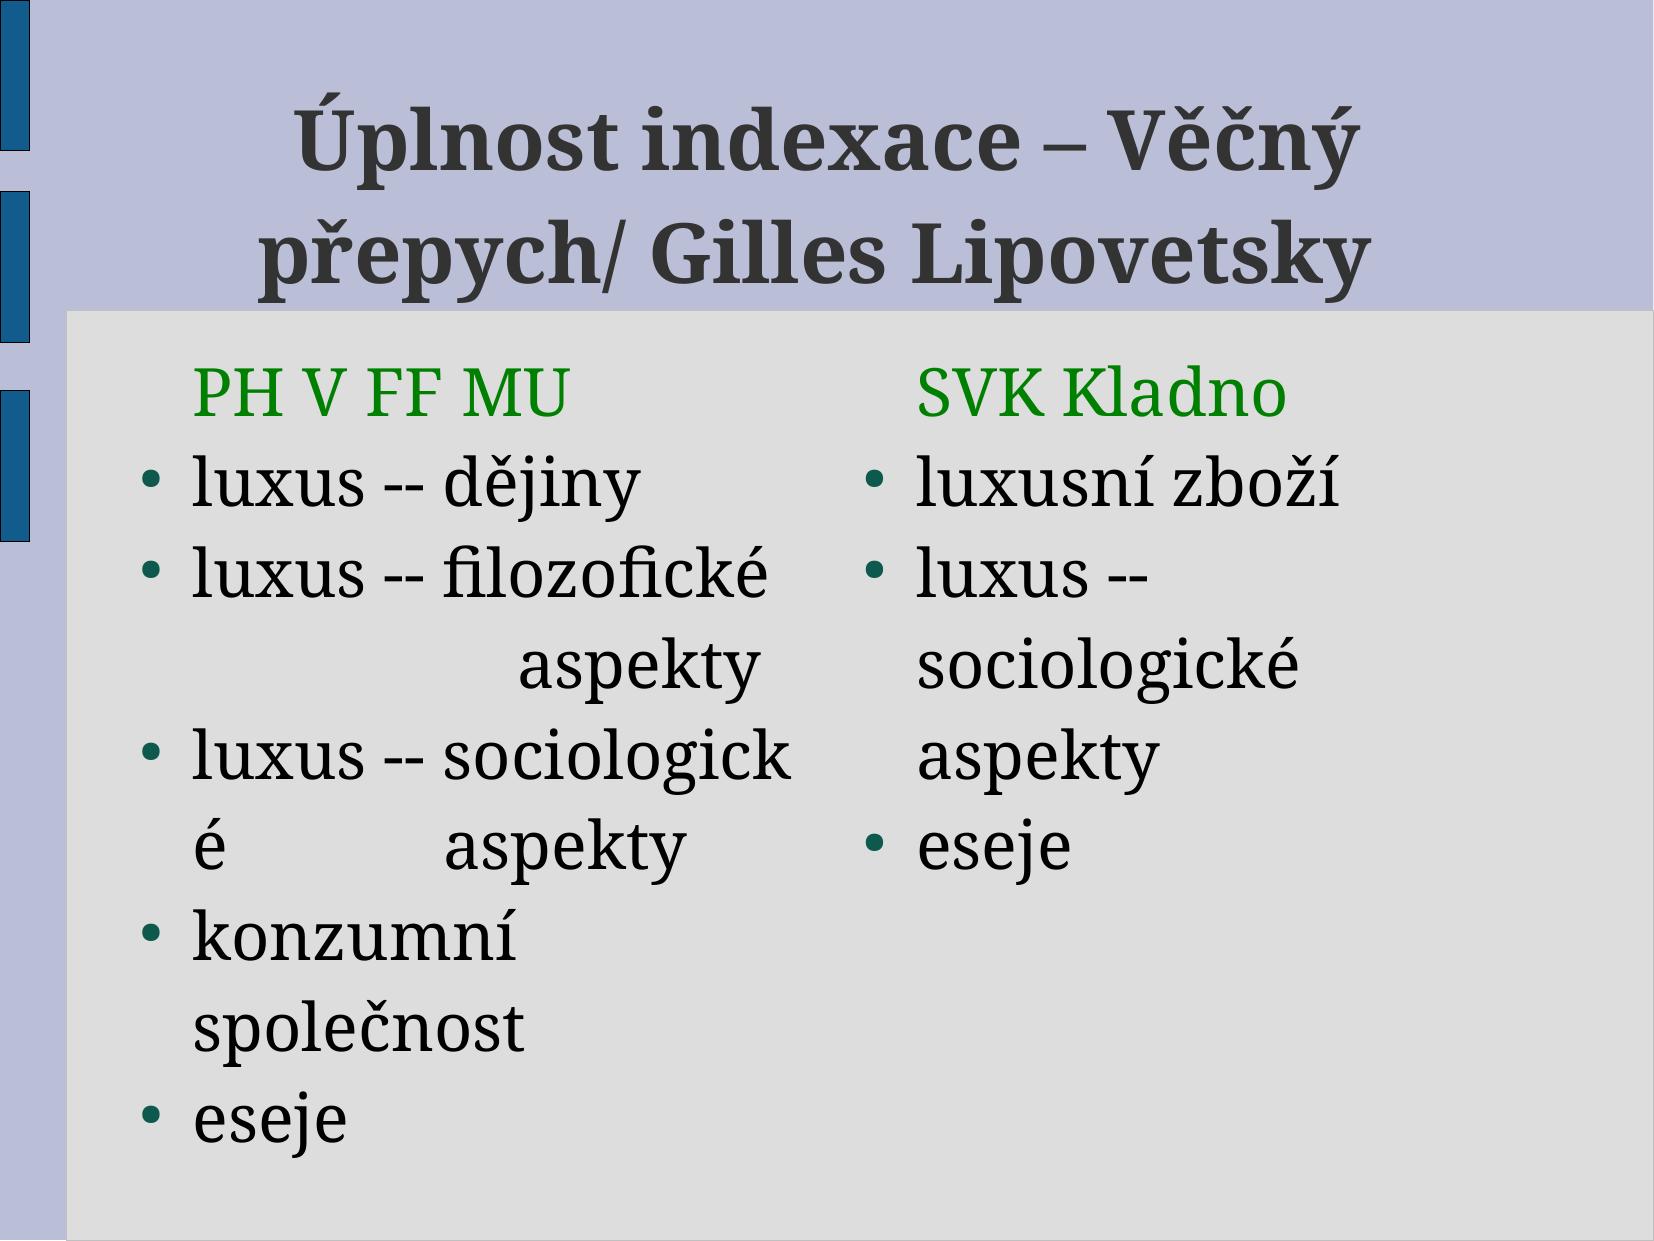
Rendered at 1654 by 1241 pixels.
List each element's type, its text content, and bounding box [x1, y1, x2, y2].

title Úplnost indexace – Věčný přepych/ Gilles Lipovetsky [121, 91, 1534, 299]
list PH V FF MU luxus -- dějiny luxus -- filozofické aspekty luxus -- sociologické aspekty konzumní společnost eseje [121, 344, 811, 1127]
list SVK Kladno luxusní zboží luxus -- sociologické aspekty eseje [845, 344, 1535, 1112]
